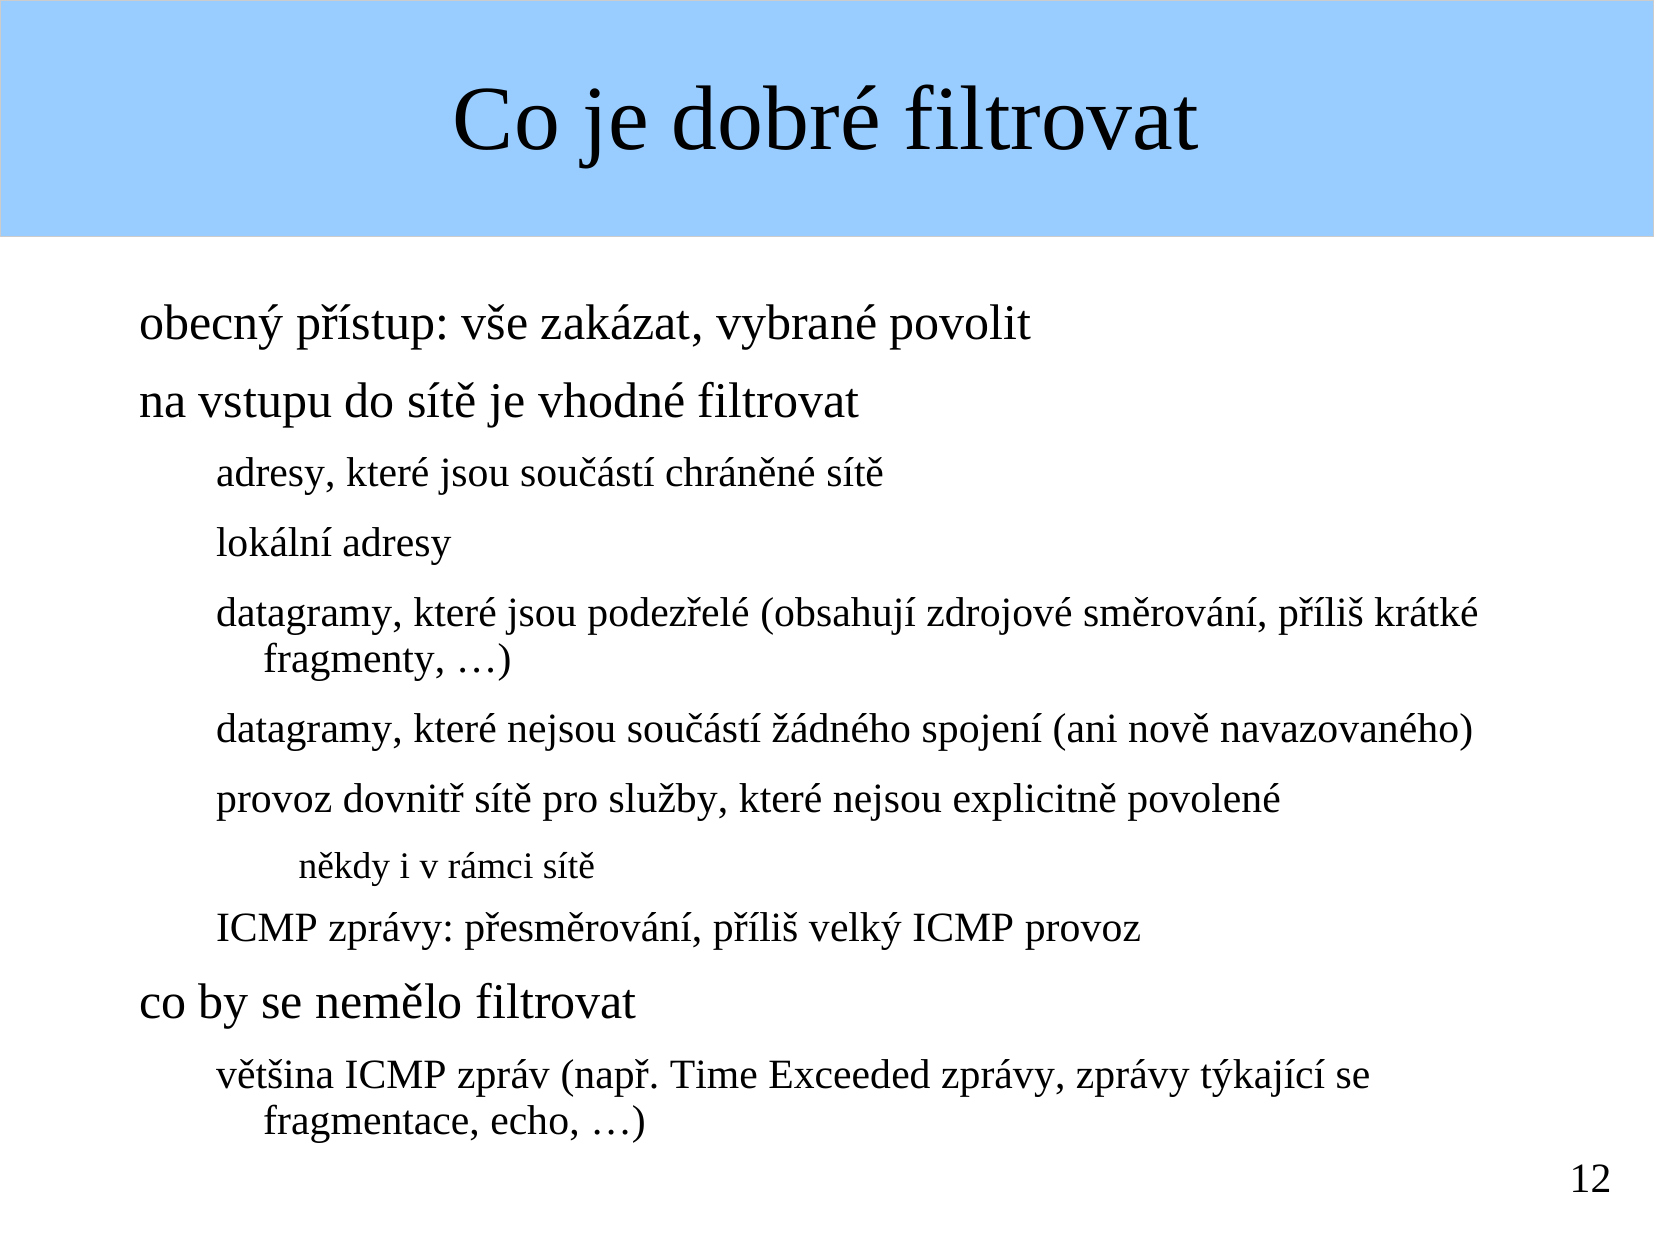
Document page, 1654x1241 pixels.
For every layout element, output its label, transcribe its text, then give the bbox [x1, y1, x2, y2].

title Co je dobré filtrovat [0, 0, 1654, 237]
list obecný přístup: vše zakázat, vybrané povolit na vstupu do sítě je vhodné filtrovat adresy, které jsou součástí chráněné sítě lokální adresy datagramy, které jsou podezřelé (obsahují zdrojové směrování, příliš krátké fragmenty, …) datagramy, které nejsou součástí žádného spojení (ani nově navazovaného) provoz dovnitř sítě pro služby, které nejsou explicitně povolené někdy i v rámci sítě ICMP zprávy: přesměrování, příliš velký ICMP provoz co by se nemělo filtrovat většina ICMP zpráv (např. Time Exceeded zprávy, zprávy týkající se fragmentace, echo, …) [121, 295, 1534, 1145]
